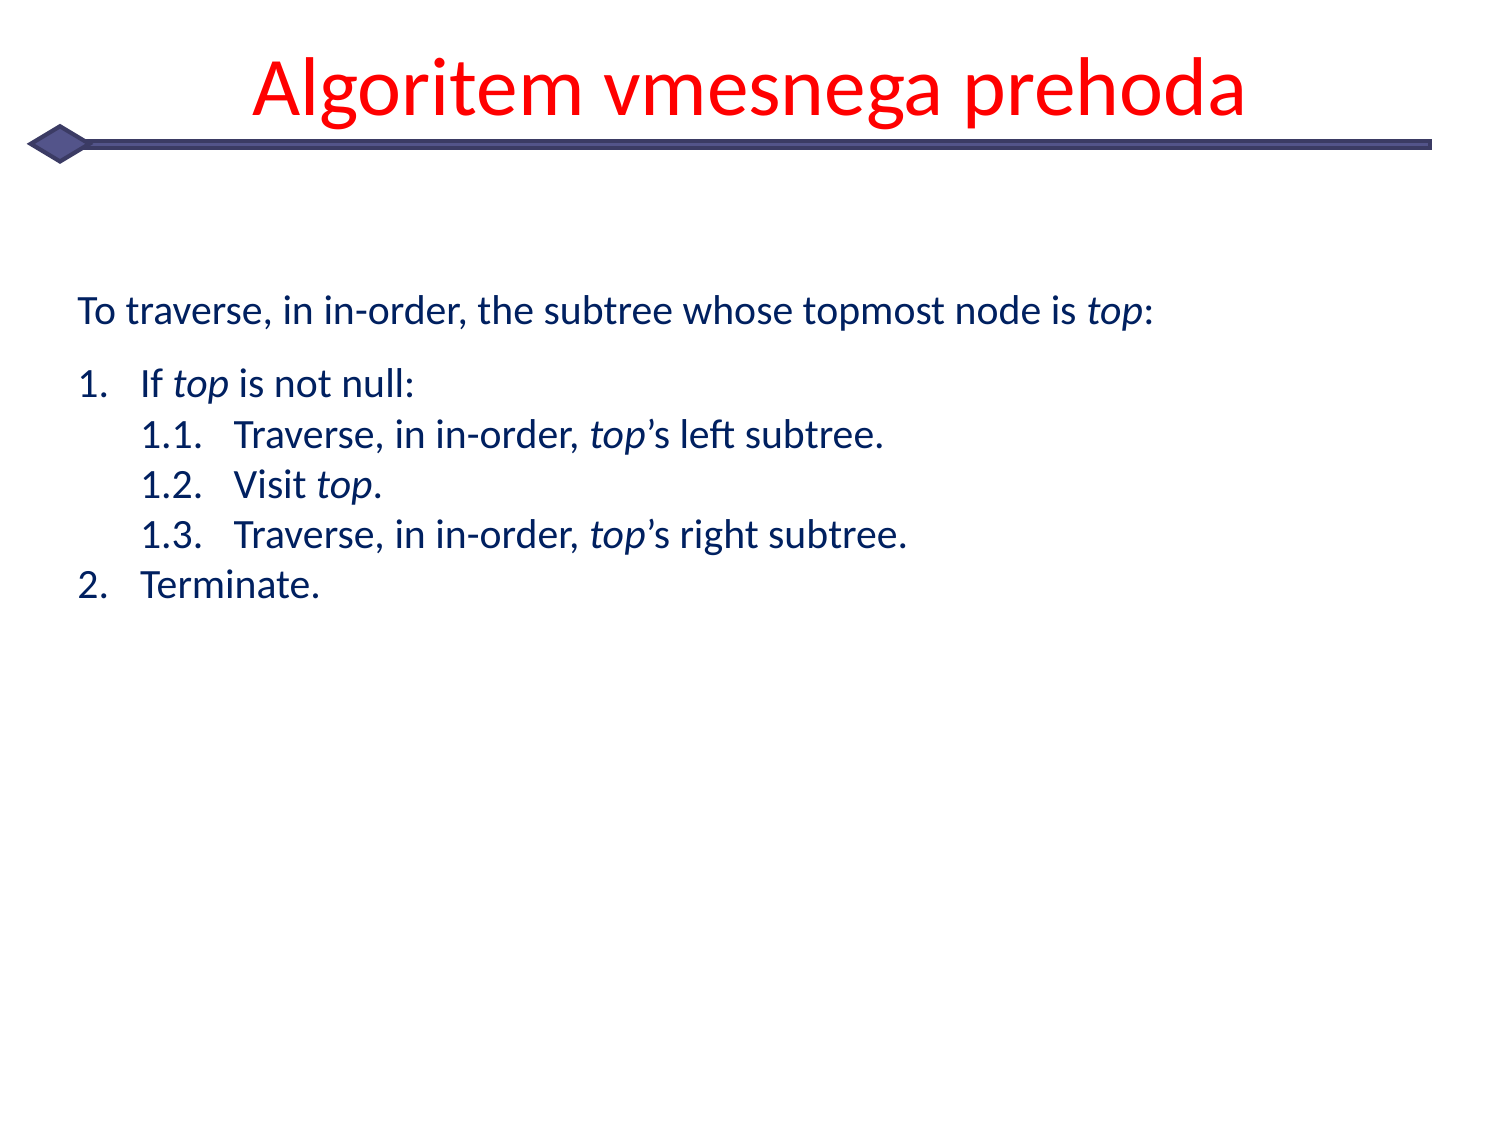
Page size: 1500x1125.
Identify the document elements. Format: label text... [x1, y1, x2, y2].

title Algoritem vmesnega prehoda [75, 23, 1426, 141]
list To traverse, in in-order, the subtree whose topmost node is top: 1. If top is not null: 1.1. Traverse, in in-order, top’s left subtree. 1.2. Visit top. 1.3. Traverse, in in-order, top’s right subtree. 2. Terminate. [0, 249, 1276, 738]
